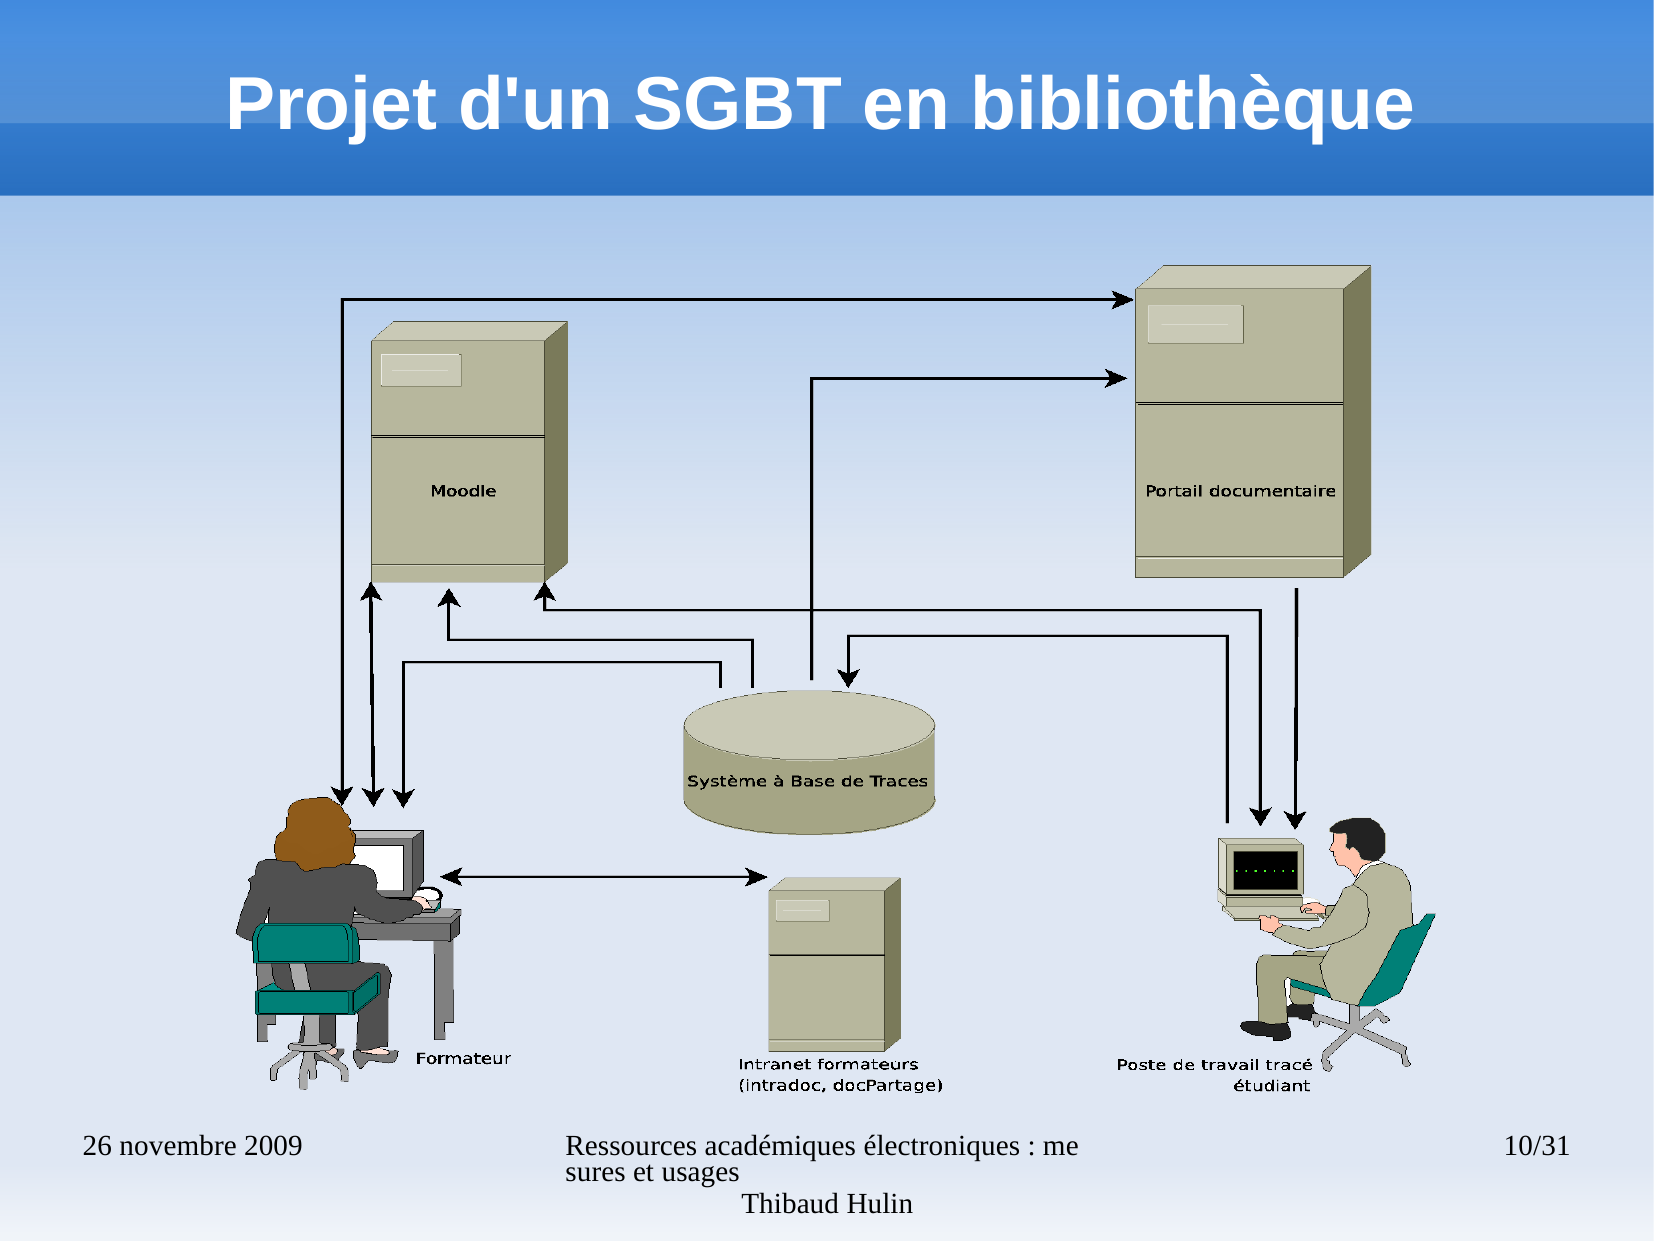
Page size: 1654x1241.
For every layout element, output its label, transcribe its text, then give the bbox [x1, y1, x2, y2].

title Projet d'un SGBT en bibliothèque [76, 0, 1565, 208]
picture [0, 0, 1654, 1241]
